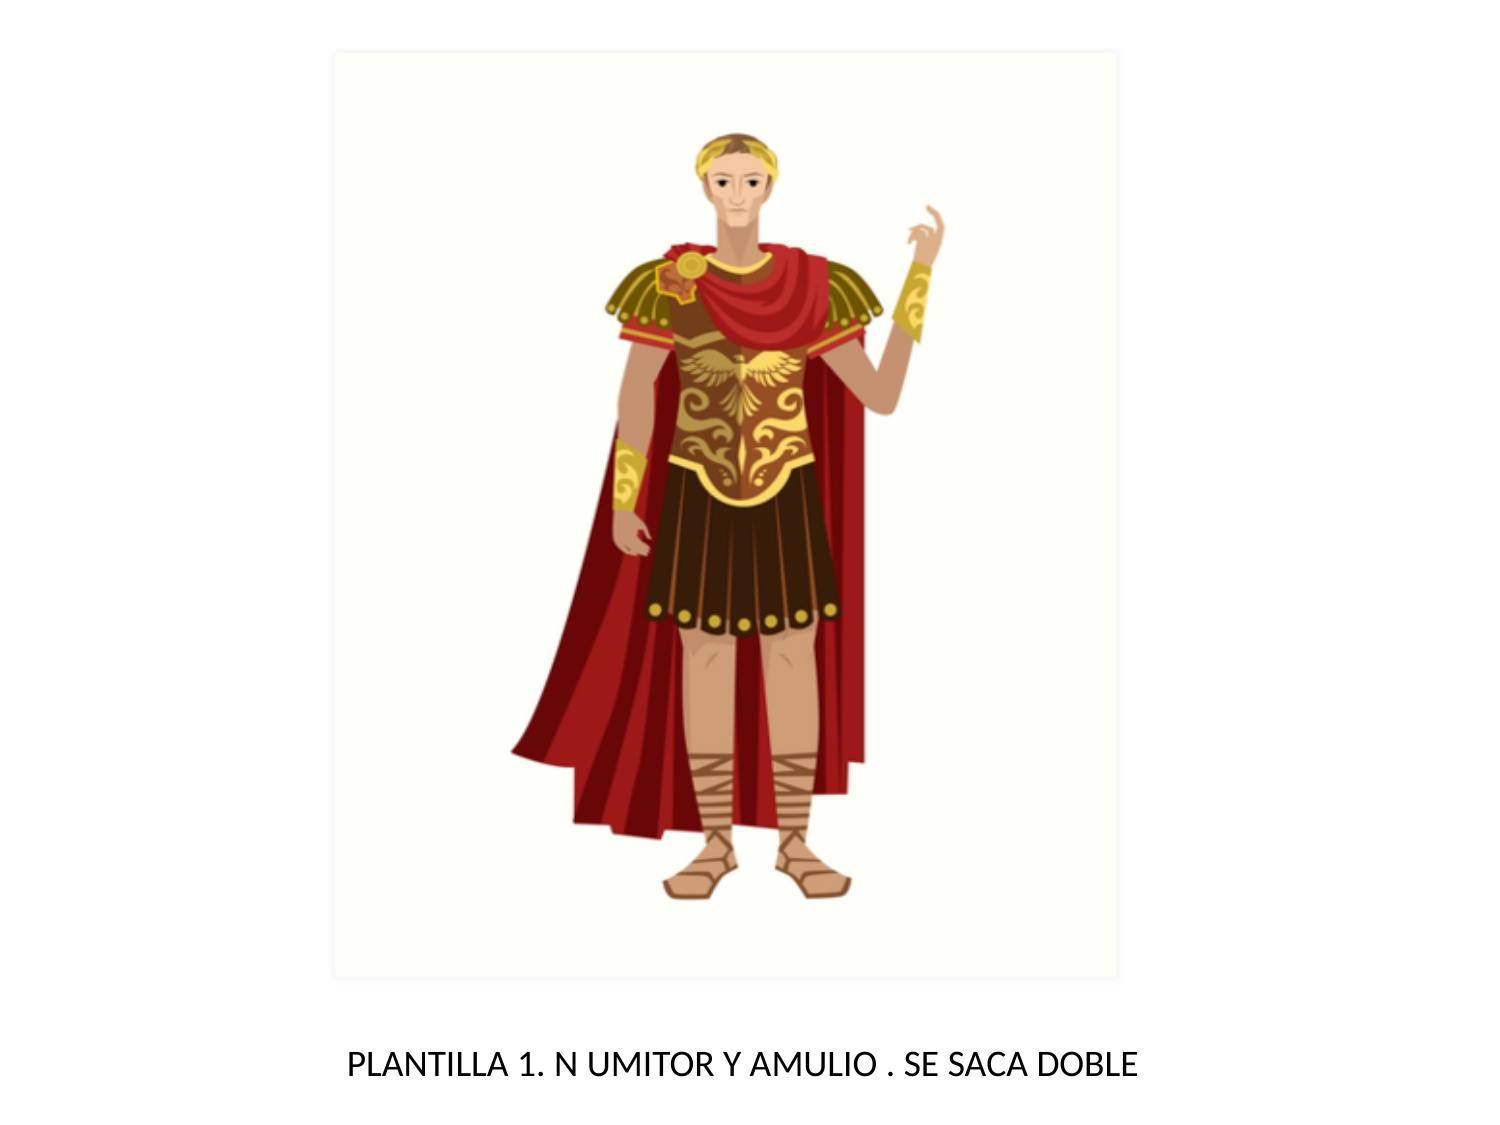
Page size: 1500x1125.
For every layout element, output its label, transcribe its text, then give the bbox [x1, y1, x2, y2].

picture [328, 46, 1125, 985]
text_box PLANTILLA 1. N UMITOR Y AMULIO . SE SACA DOBLE [332, 1031, 1155, 1092]
